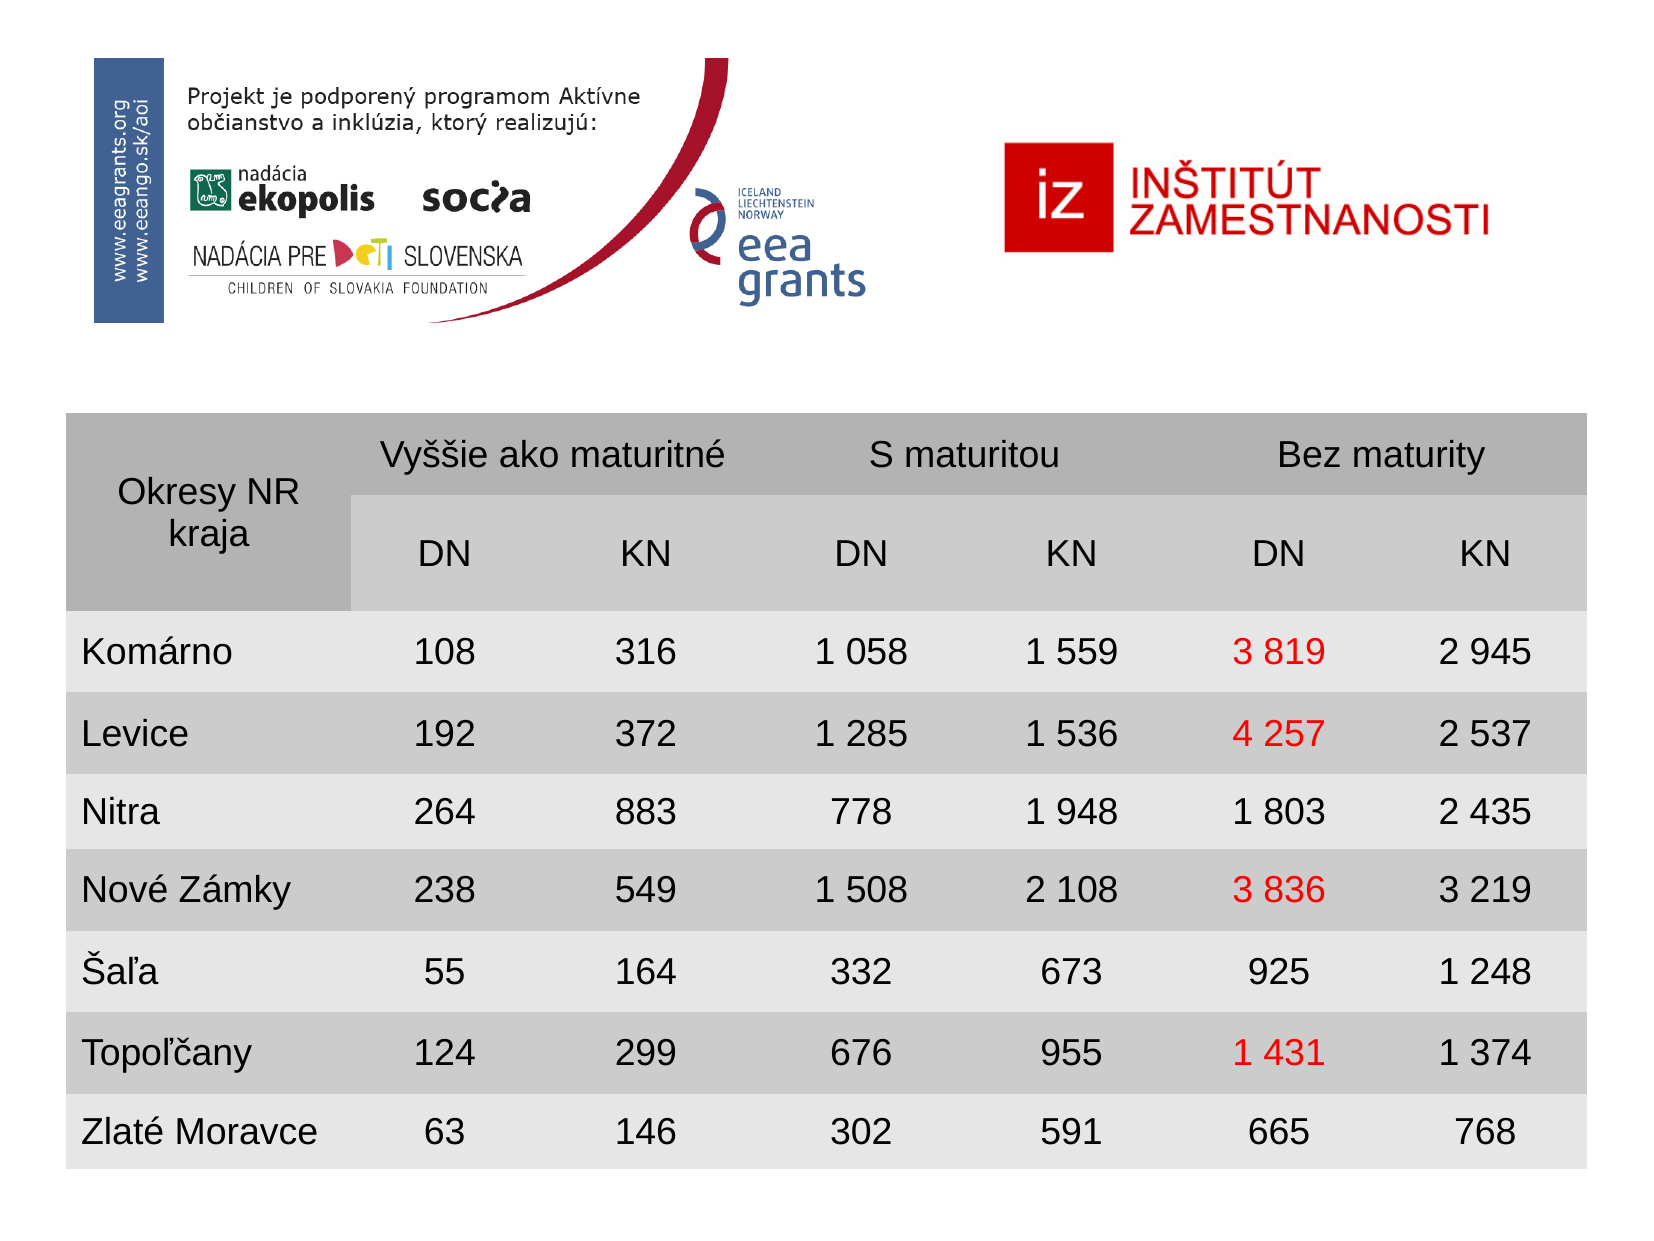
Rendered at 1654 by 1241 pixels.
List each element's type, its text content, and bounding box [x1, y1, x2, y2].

table_cell 778 [754, 774, 968, 849]
table_cell 1 948 [968, 774, 1175, 849]
table_cell Nové Zámky [66, 849, 351, 931]
table_cell 4 257 [1175, 692, 1383, 774]
table_cell DN [754, 495, 968, 611]
table_cell 238 [351, 849, 538, 931]
table_cell 63 [351, 1094, 538, 1169]
table_cell 332 [754, 931, 968, 1012]
table_cell 2 945 [1383, 611, 1587, 692]
table_cell 1 285 [754, 692, 968, 774]
table_cell KN [1383, 495, 1587, 611]
table_cell 3 219 [1383, 849, 1587, 931]
table_cell 549 [538, 849, 754, 931]
table_cell KN [968, 495, 1175, 611]
table_cell 1 559 [968, 611, 1175, 692]
table_cell 1 536 [968, 692, 1175, 774]
table_cell 3 836 [1175, 849, 1383, 931]
picture [944, 47, 1548, 343]
table_cell 3 819 [1175, 611, 1383, 692]
table_header Okresy NR kraja [66, 413, 351, 611]
table_cell KN [538, 495, 754, 611]
table_cell 2 435 [1383, 774, 1587, 849]
table_cell 372 [538, 692, 754, 774]
table_cell 676 [754, 1012, 968, 1094]
table_cell Šaľa [66, 931, 351, 1012]
table_header Vyššie ako maturitné [351, 413, 754, 495]
table_cell 1 248 [1383, 931, 1587, 1012]
table_cell 591 [968, 1094, 1175, 1169]
table_cell 264 [351, 774, 538, 849]
table_cell 665 [1175, 1094, 1383, 1169]
table_cell 55 [351, 931, 538, 1012]
table_cell Levice [66, 692, 351, 774]
table_cell 1 374 [1383, 1012, 1587, 1094]
table_cell 2 537 [1383, 692, 1587, 774]
table_cell 124 [351, 1012, 538, 1094]
subtitle [94, 218, 1583, 413]
table_cell 1 431 [1175, 1012, 1383, 1094]
table_cell 164 [538, 931, 754, 1012]
table_cell 1 058 [754, 611, 968, 692]
picture [94, 58, 887, 324]
table_cell 192 [351, 692, 538, 774]
table_cell Zlaté Moravce [66, 1094, 351, 1169]
table_cell Topoľčany [66, 1012, 351, 1094]
table_cell Nitra [66, 774, 351, 849]
table_cell 768 [1383, 1094, 1587, 1169]
table_header S maturitou [754, 413, 1175, 495]
table_cell 1 508 [754, 849, 968, 931]
table_cell 146 [538, 1094, 754, 1169]
table_cell 925 [1175, 931, 1383, 1012]
table_cell Komárno [66, 611, 351, 692]
table_cell 299 [538, 1012, 754, 1094]
table_cell 316 [538, 611, 754, 692]
table_cell 883 [538, 774, 754, 849]
table_cell 673 [968, 931, 1175, 1012]
table_header Bez maturity [1175, 413, 1587, 495]
table_cell 955 [968, 1012, 1175, 1094]
table_cell 108 [351, 611, 538, 692]
table_cell 1 803 [1175, 774, 1383, 849]
table_cell DN [1175, 495, 1383, 611]
table_cell 302 [754, 1094, 968, 1169]
table_cell DN [351, 495, 538, 611]
table_cell 2 108 [968, 849, 1175, 931]
